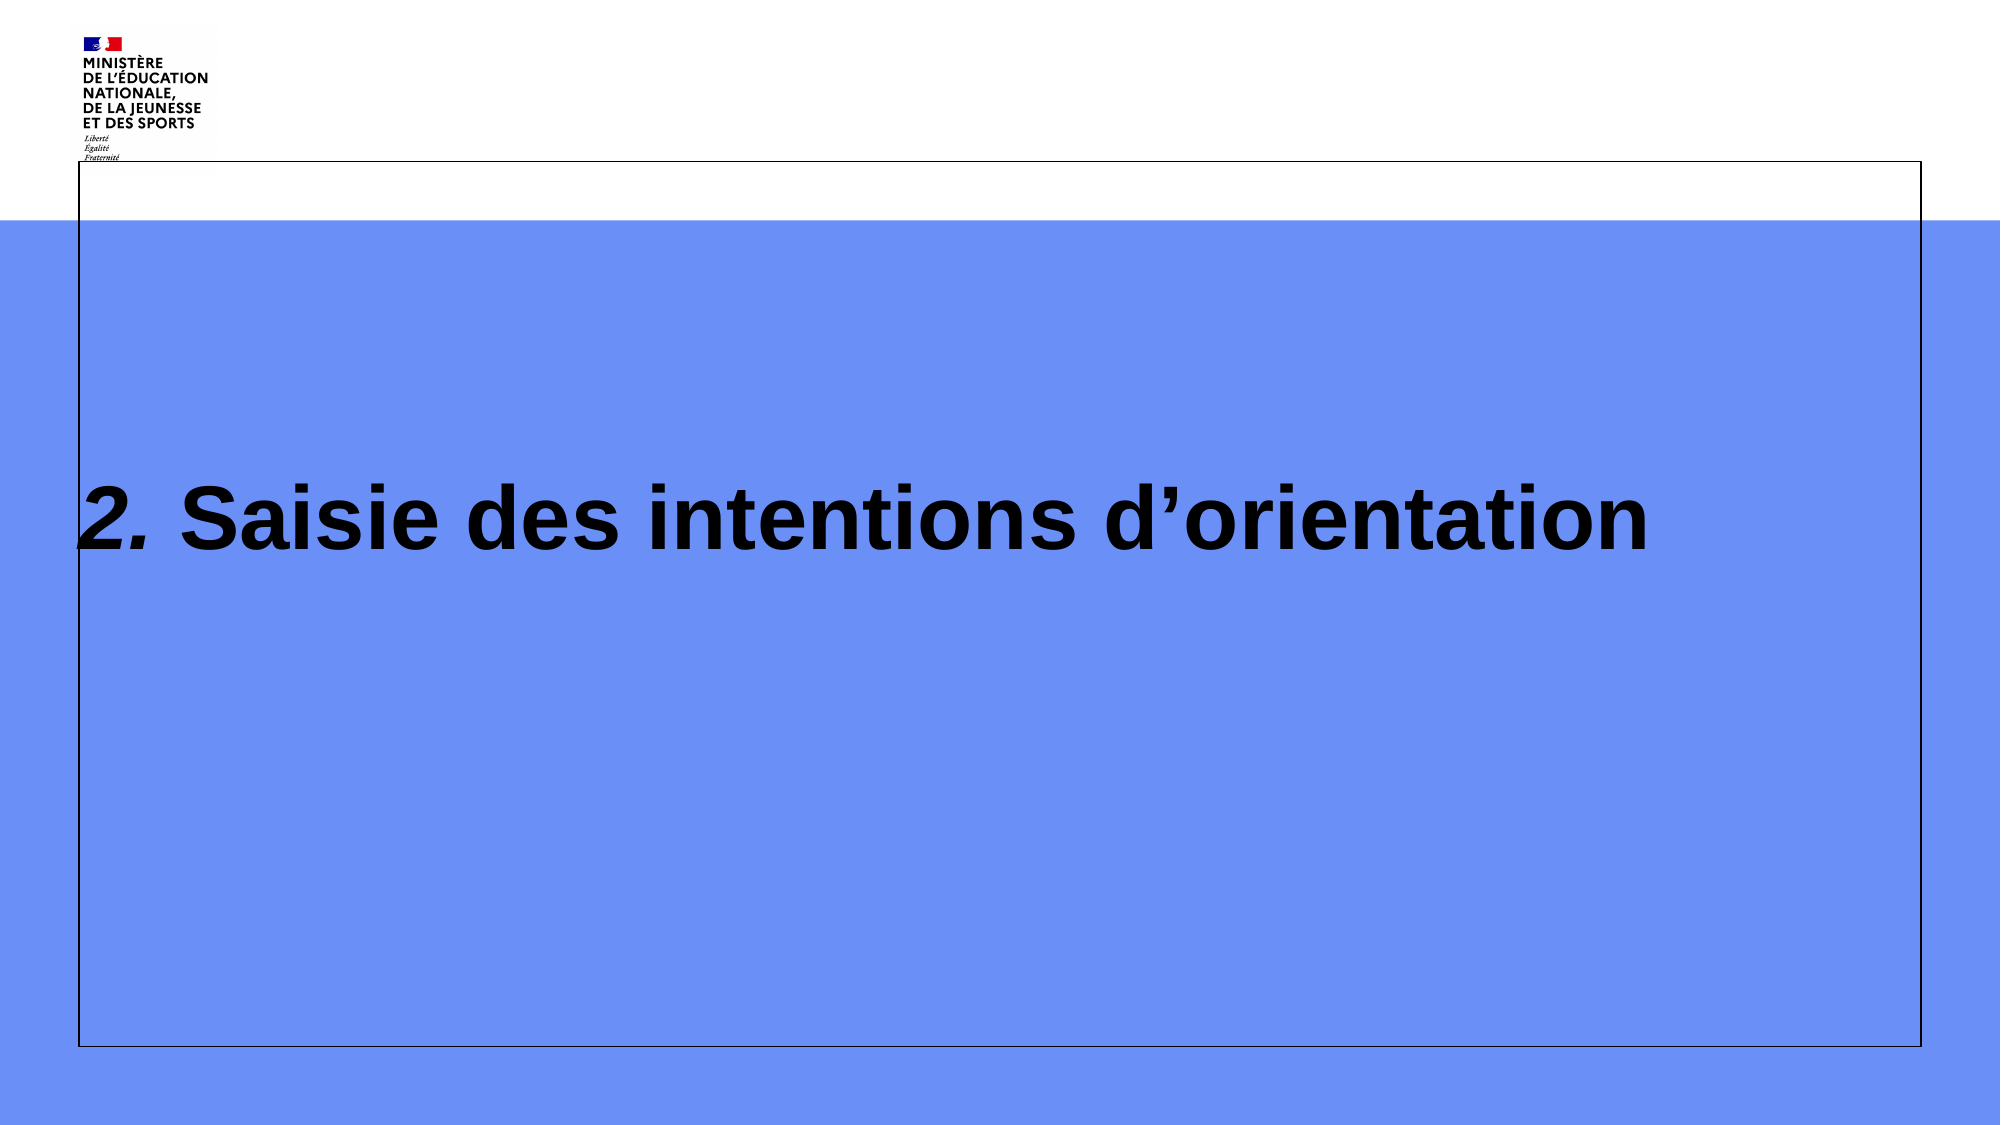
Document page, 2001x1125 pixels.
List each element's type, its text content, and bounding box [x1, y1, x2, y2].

text_box [0, 220, 2000, 1125]
picture [70, 23, 221, 174]
title 2. Saisie des intentions d’orientation [78, 161, 1922, 1047]
